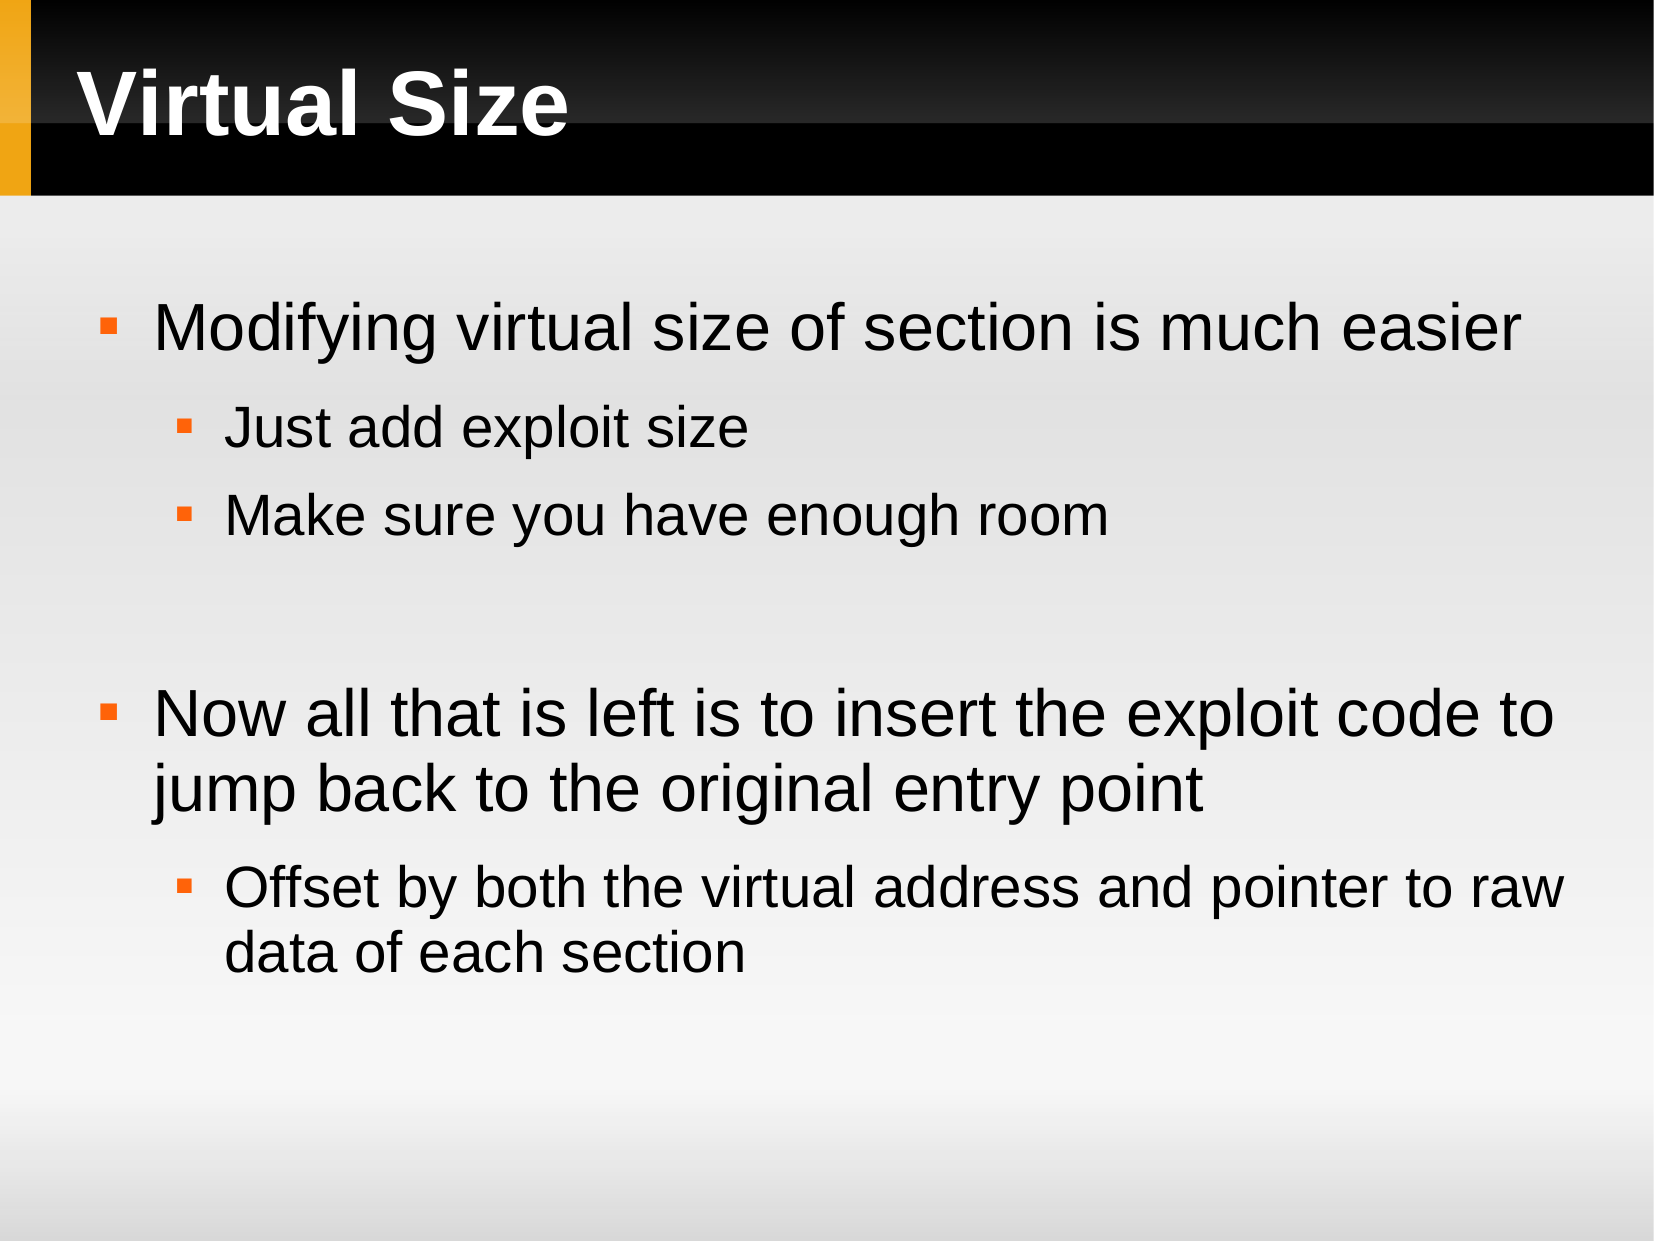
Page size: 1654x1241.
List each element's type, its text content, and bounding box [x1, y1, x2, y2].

list Modifying virtual size of section is much easier Just add exploit size Make sure you have enough room Now all that is left is to insert the exploit code to jump back to the original entry point Offset by both the virtual address and pointer to raw data of each section [82, 290, 1571, 1094]
title Virtual Size [76, 7, 1565, 200]
picture [0, 0, 1654, 1241]
